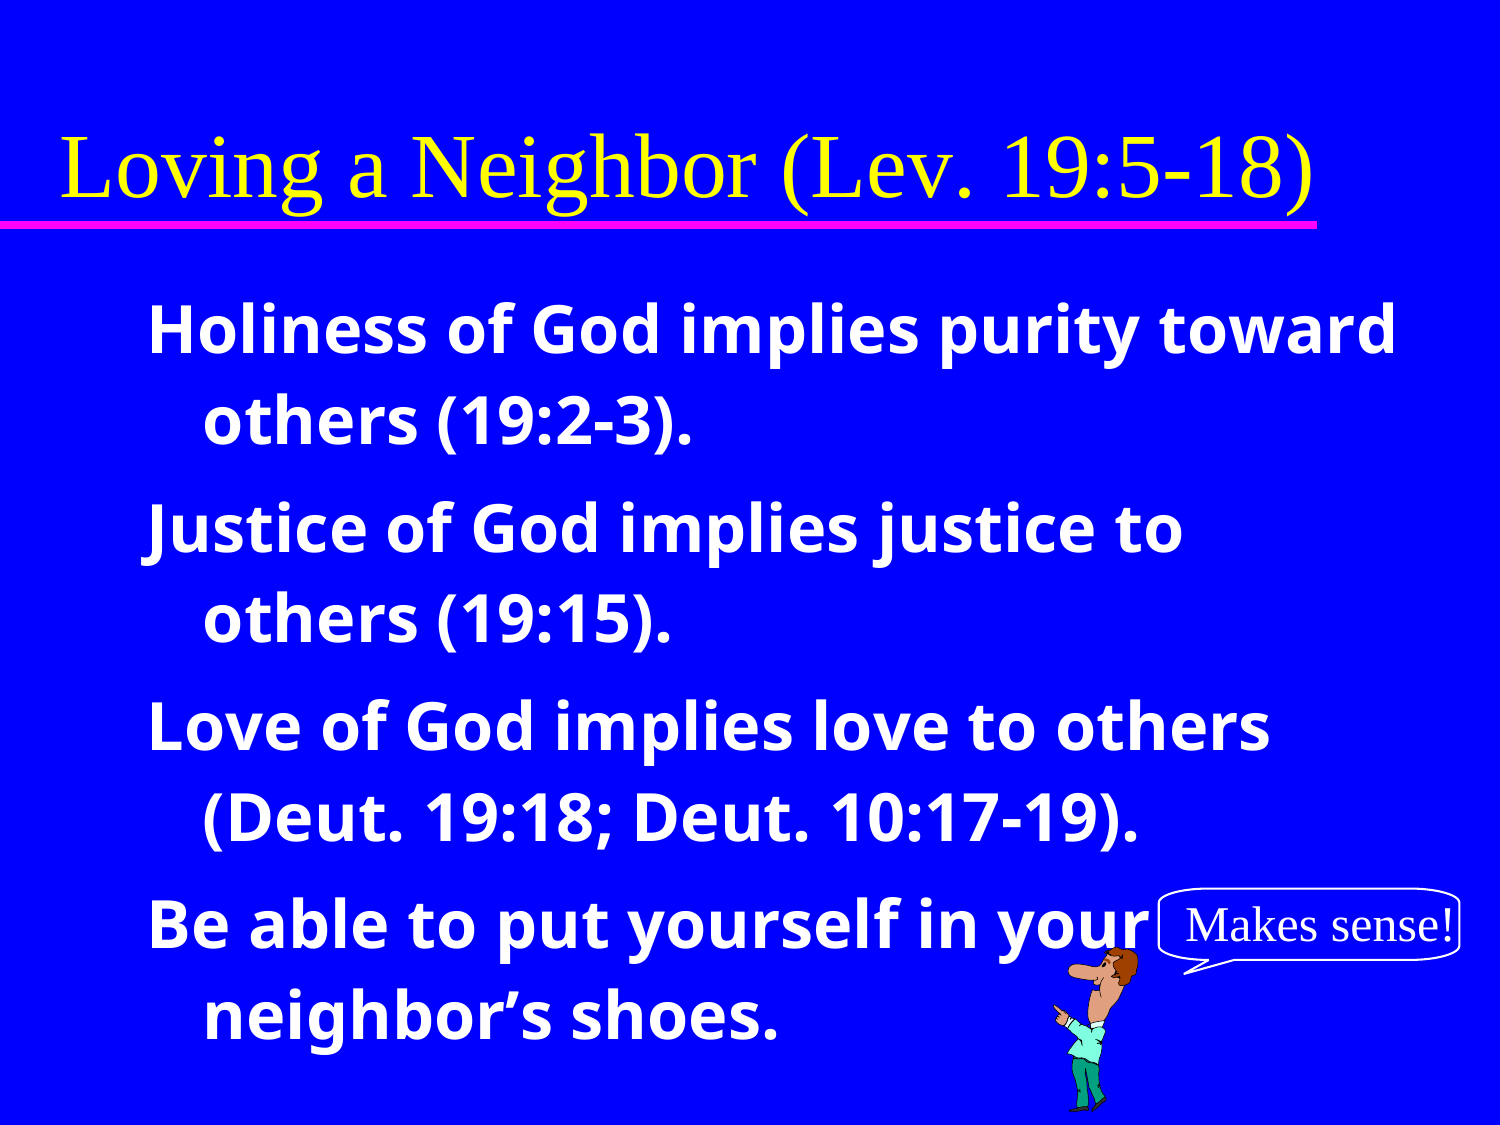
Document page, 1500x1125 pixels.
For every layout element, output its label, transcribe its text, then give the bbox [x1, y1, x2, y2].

title Loving a Neighbor (Lev. 19:5-18) [44, 43, 1422, 225]
chart [1052, 946, 1139, 1113]
list Holiness of God implies purity toward others (19:2-3). Justice of God implies justice to others (19:15). Love of God implies love to others (Deut. 19:18; Deut. 10:17-19). Be able to put yourself in your neighbor’s shoes. [131, 275, 1422, 1038]
text_box Makes sense! [1158, 888, 1460, 974]
